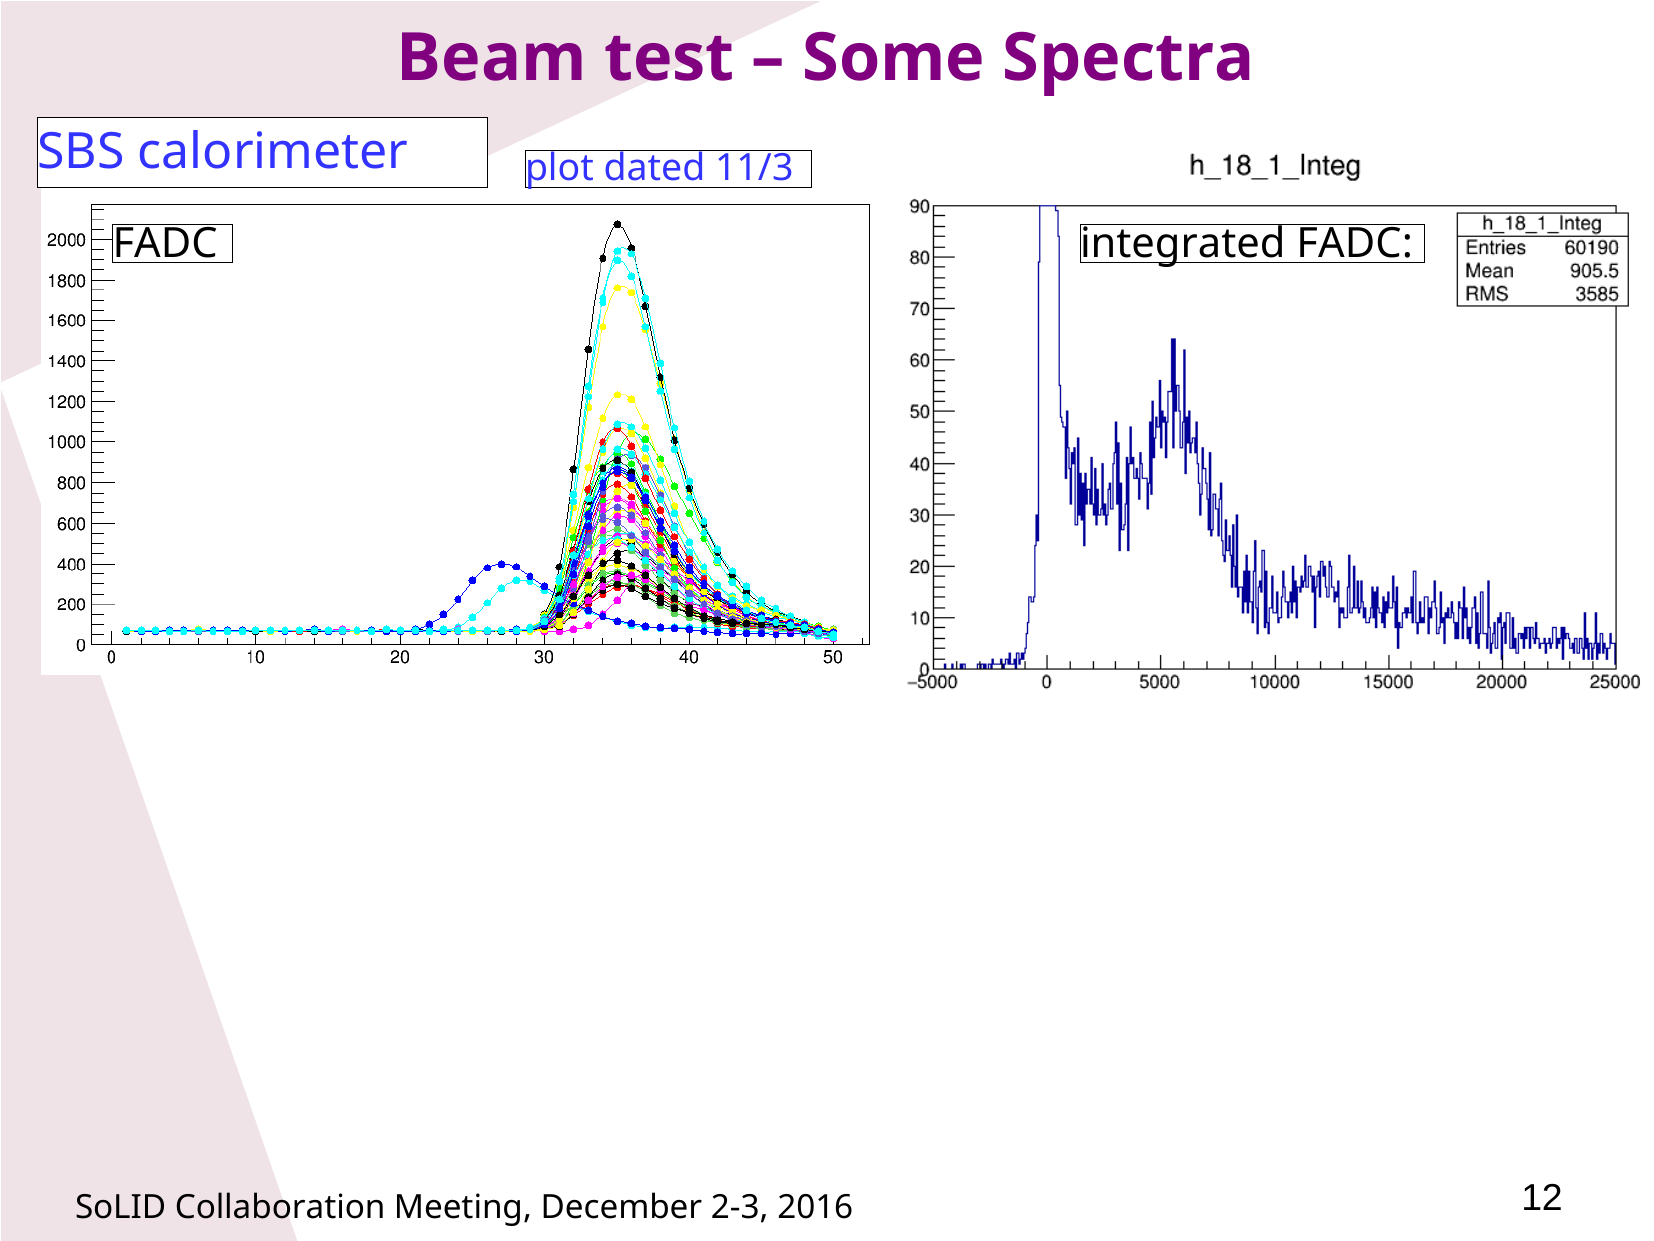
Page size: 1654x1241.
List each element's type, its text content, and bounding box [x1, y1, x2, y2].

text_box integrated FADC: [1080, 224, 1425, 263]
picture [900, 149, 1651, 704]
picture [41, 184, 880, 676]
text_box SBS calorimeter [37, 117, 488, 188]
text_box plot dated 11/3 [525, 150, 812, 188]
text_box FADC [112, 224, 233, 263]
title Beam test – Some Spectra [75, 13, 1578, 113]
